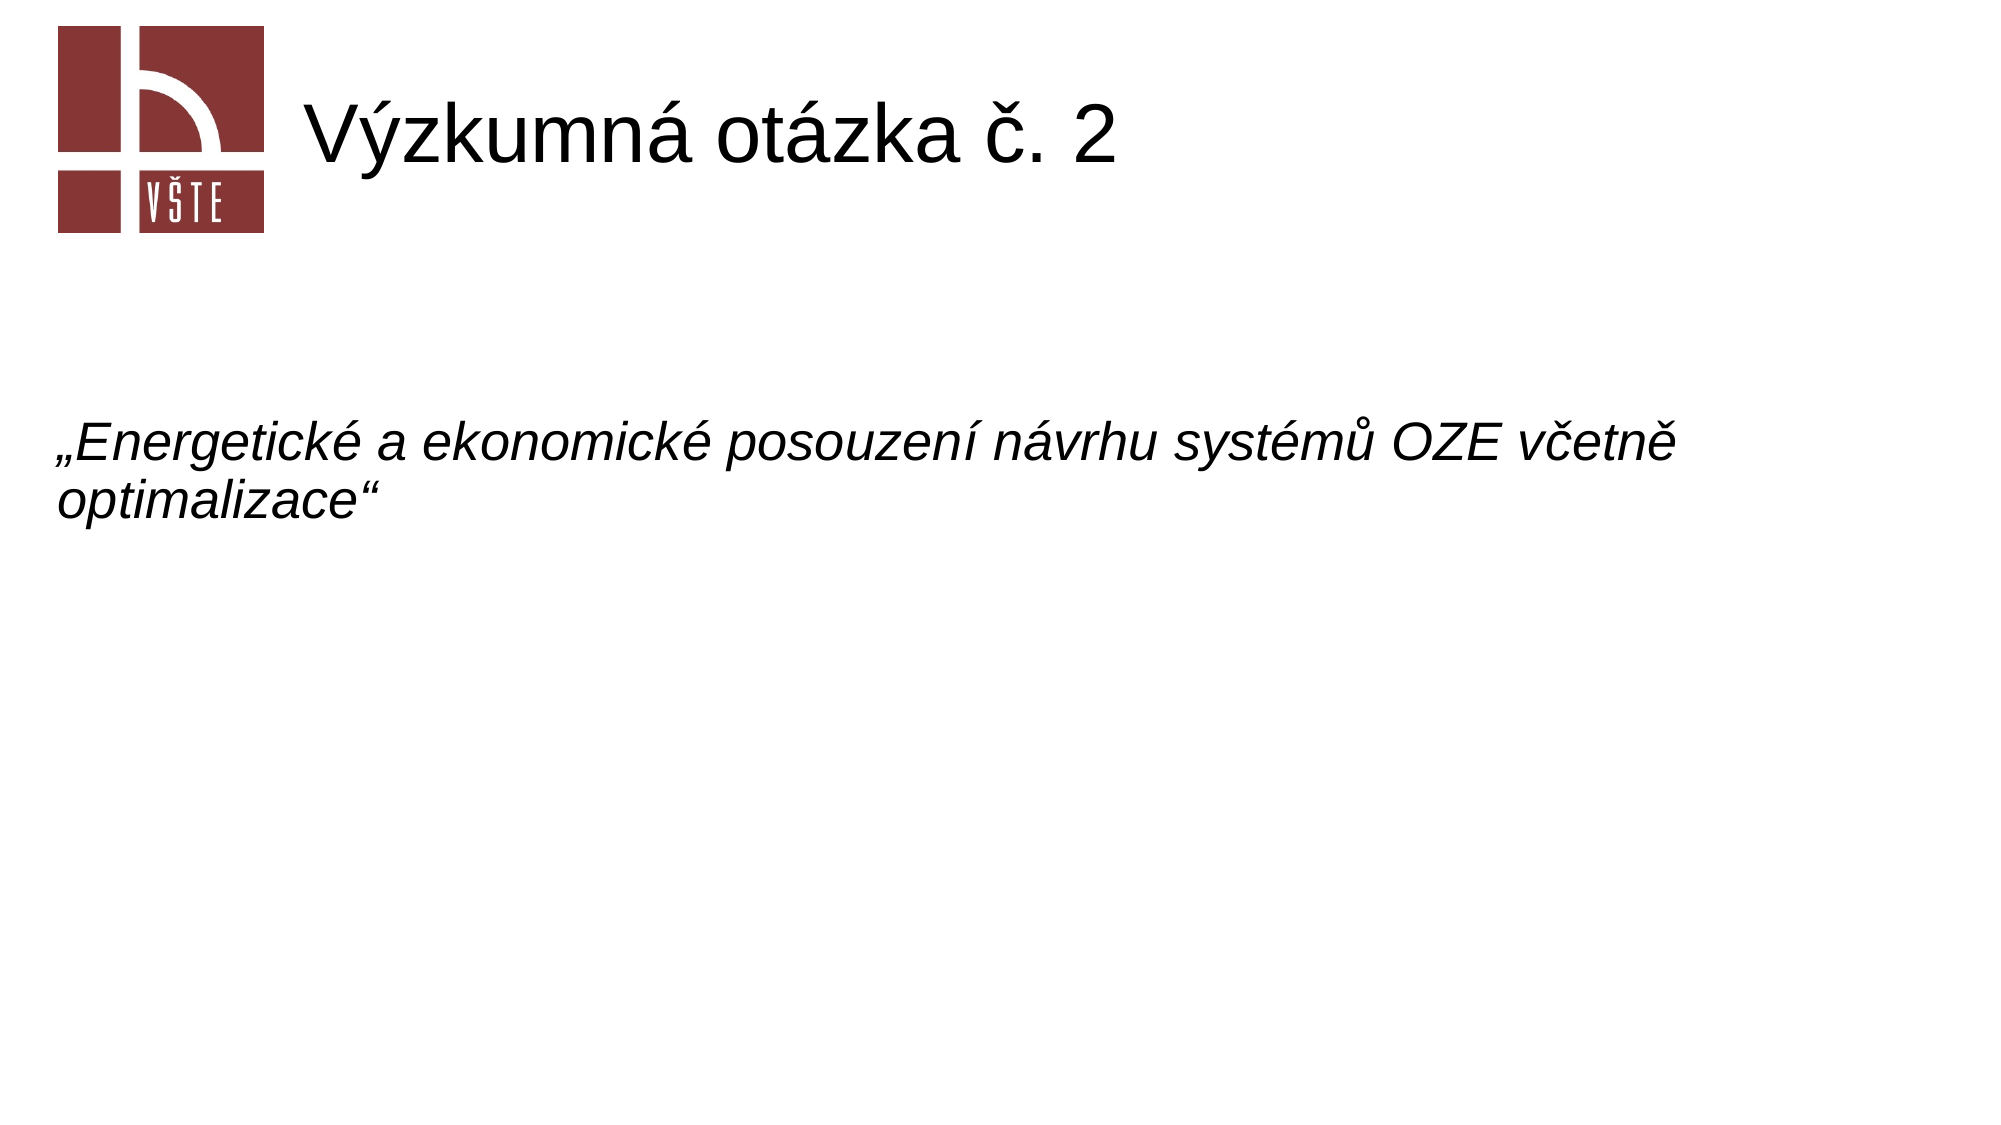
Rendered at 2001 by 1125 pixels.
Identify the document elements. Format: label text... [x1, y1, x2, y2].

picture [58, 26, 264, 233]
list „Energetické a ekonomické posouzení návrhu systémů OZE včetně optimalizace“ [42, 406, 1974, 873]
text_box Výzkumná otázka č. 2 [288, 26, 1950, 245]
